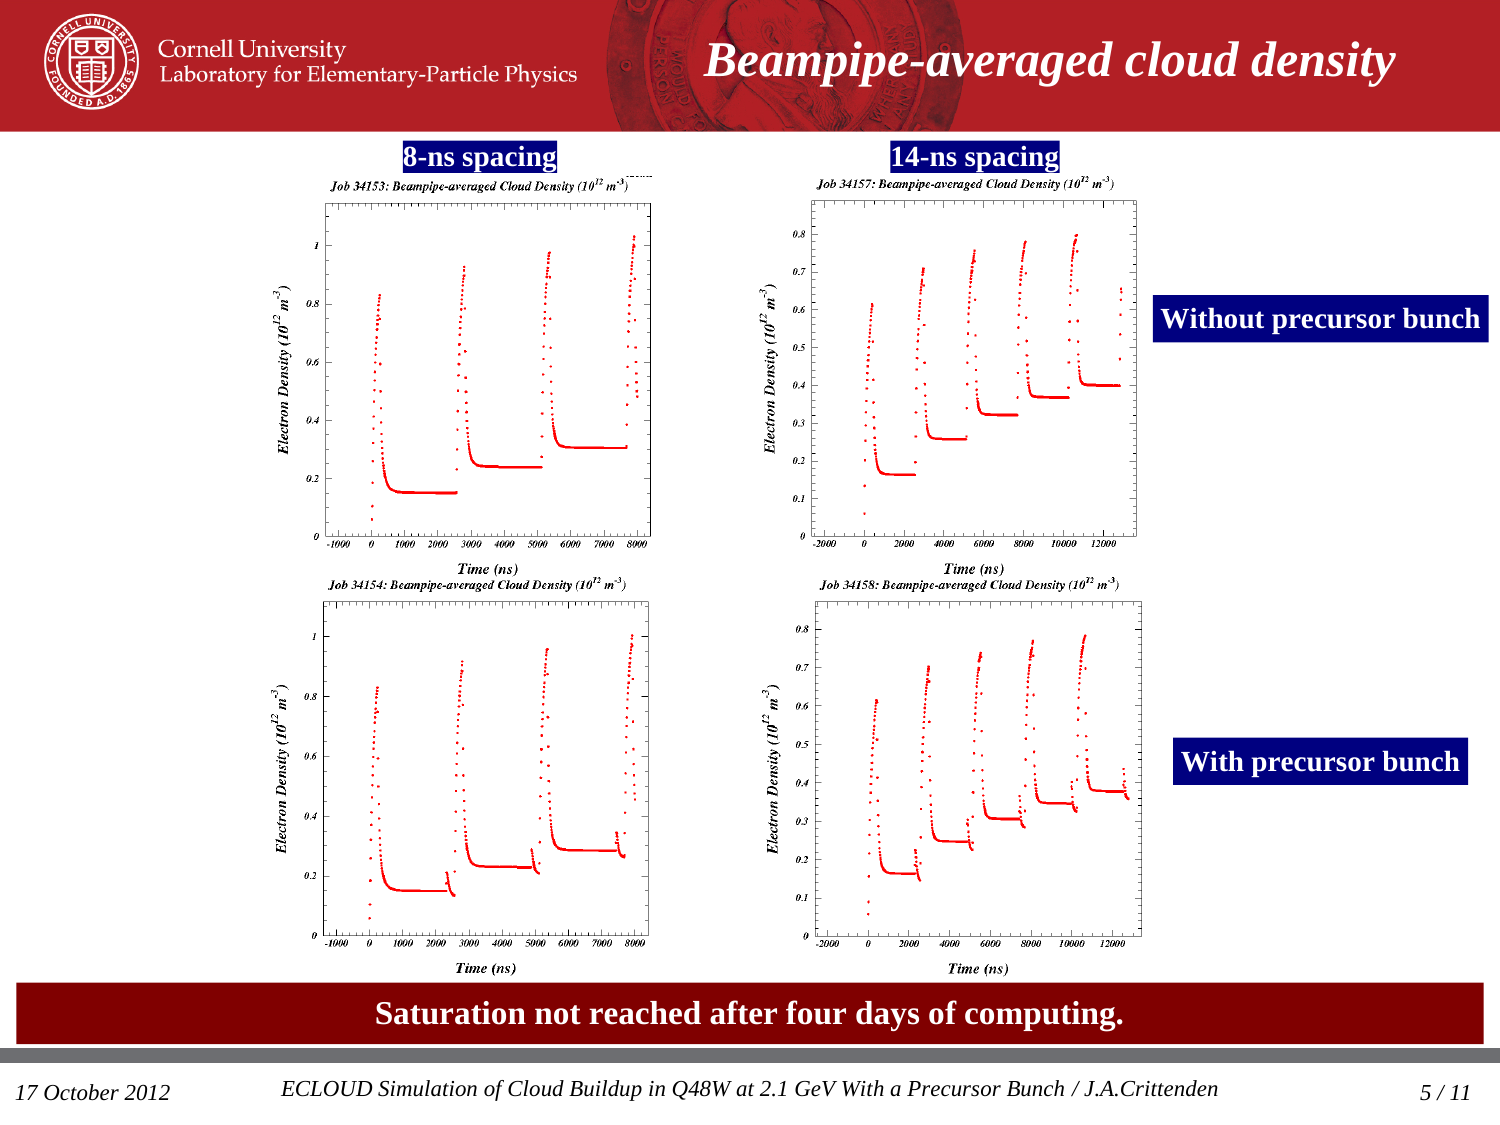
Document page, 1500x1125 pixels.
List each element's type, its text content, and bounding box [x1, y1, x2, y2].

picture [0, 0, 1500, 132]
text_box 8-ns spacing [402, 140, 558, 173]
picture [262, 176, 657, 981]
text_box Without precursor bunch [1152, 295, 1489, 343]
text_box Saturation not reached after four days of computing. [16, 982, 1484, 1045]
text_box 14-ns spacing [890, 140, 1060, 173]
title Beampipe-averaged cloud density [600, 7, 1500, 113]
picture [750, 176, 1145, 981]
text_box With precursor bunch [1173, 737, 1469, 785]
